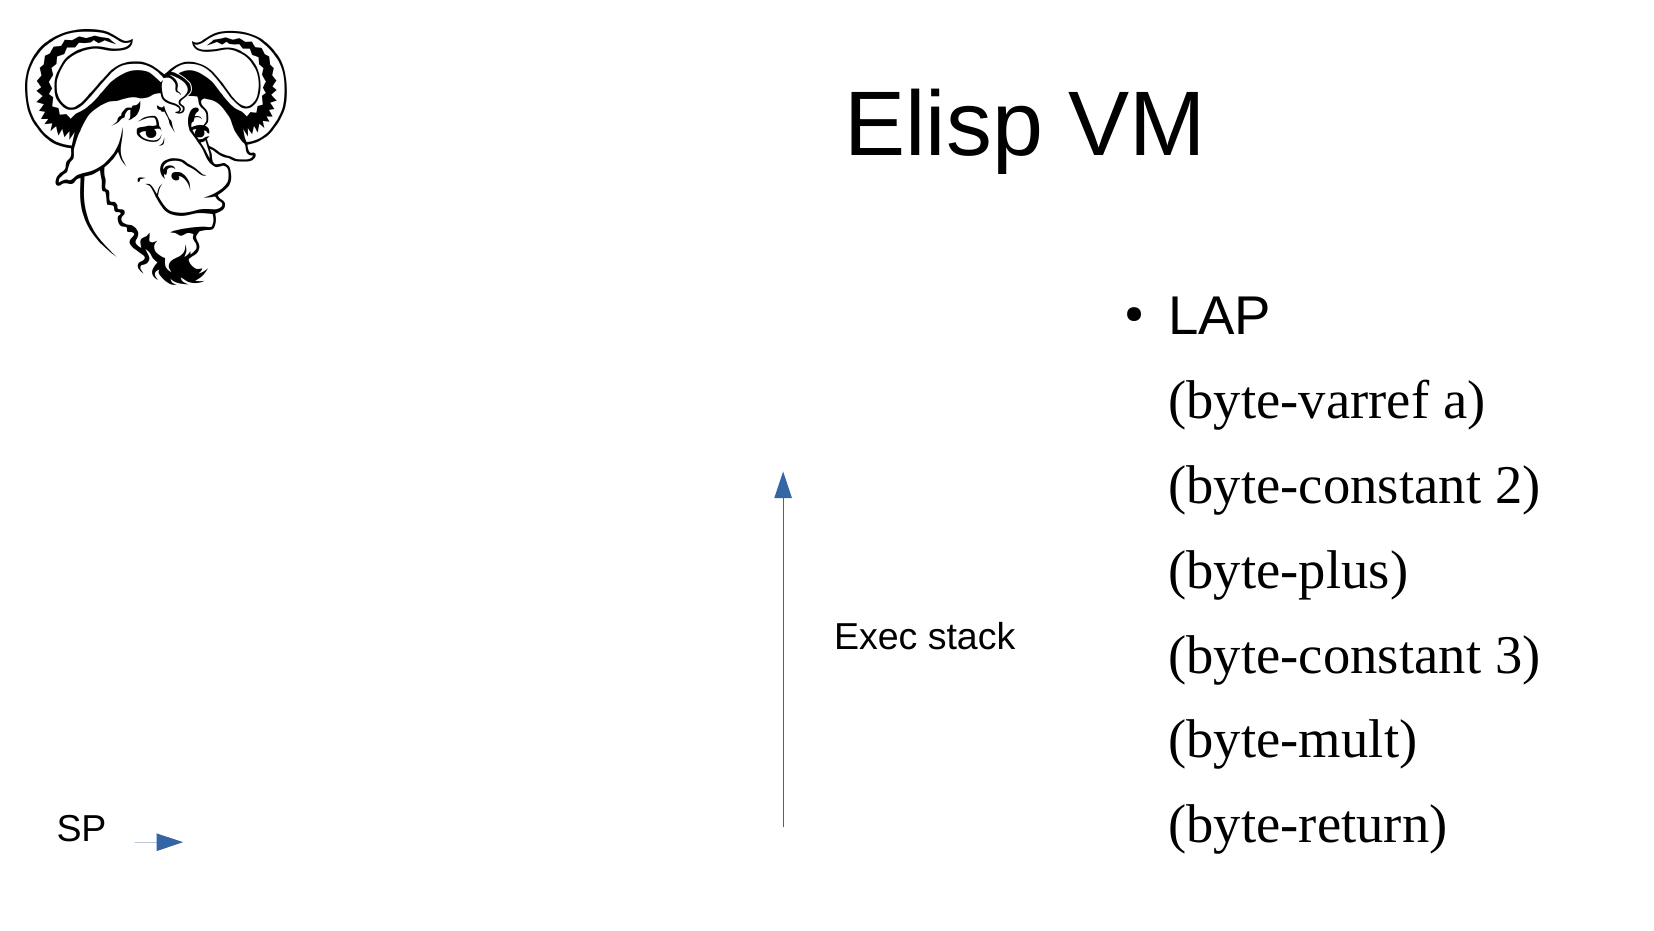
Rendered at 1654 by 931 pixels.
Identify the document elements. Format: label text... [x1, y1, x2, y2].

picture [25, 29, 287, 285]
title Elisp VM [480, 37, 1571, 211]
list LAP (byte-varref a) (byte-constant 2) (byte-plus) (byte-constant 3) (byte-mult) (byte-return) [1110, 285, 1621, 856]
text_box SP [41, 799, 135, 886]
text_box Exec stack [819, 608, 1096, 694]
